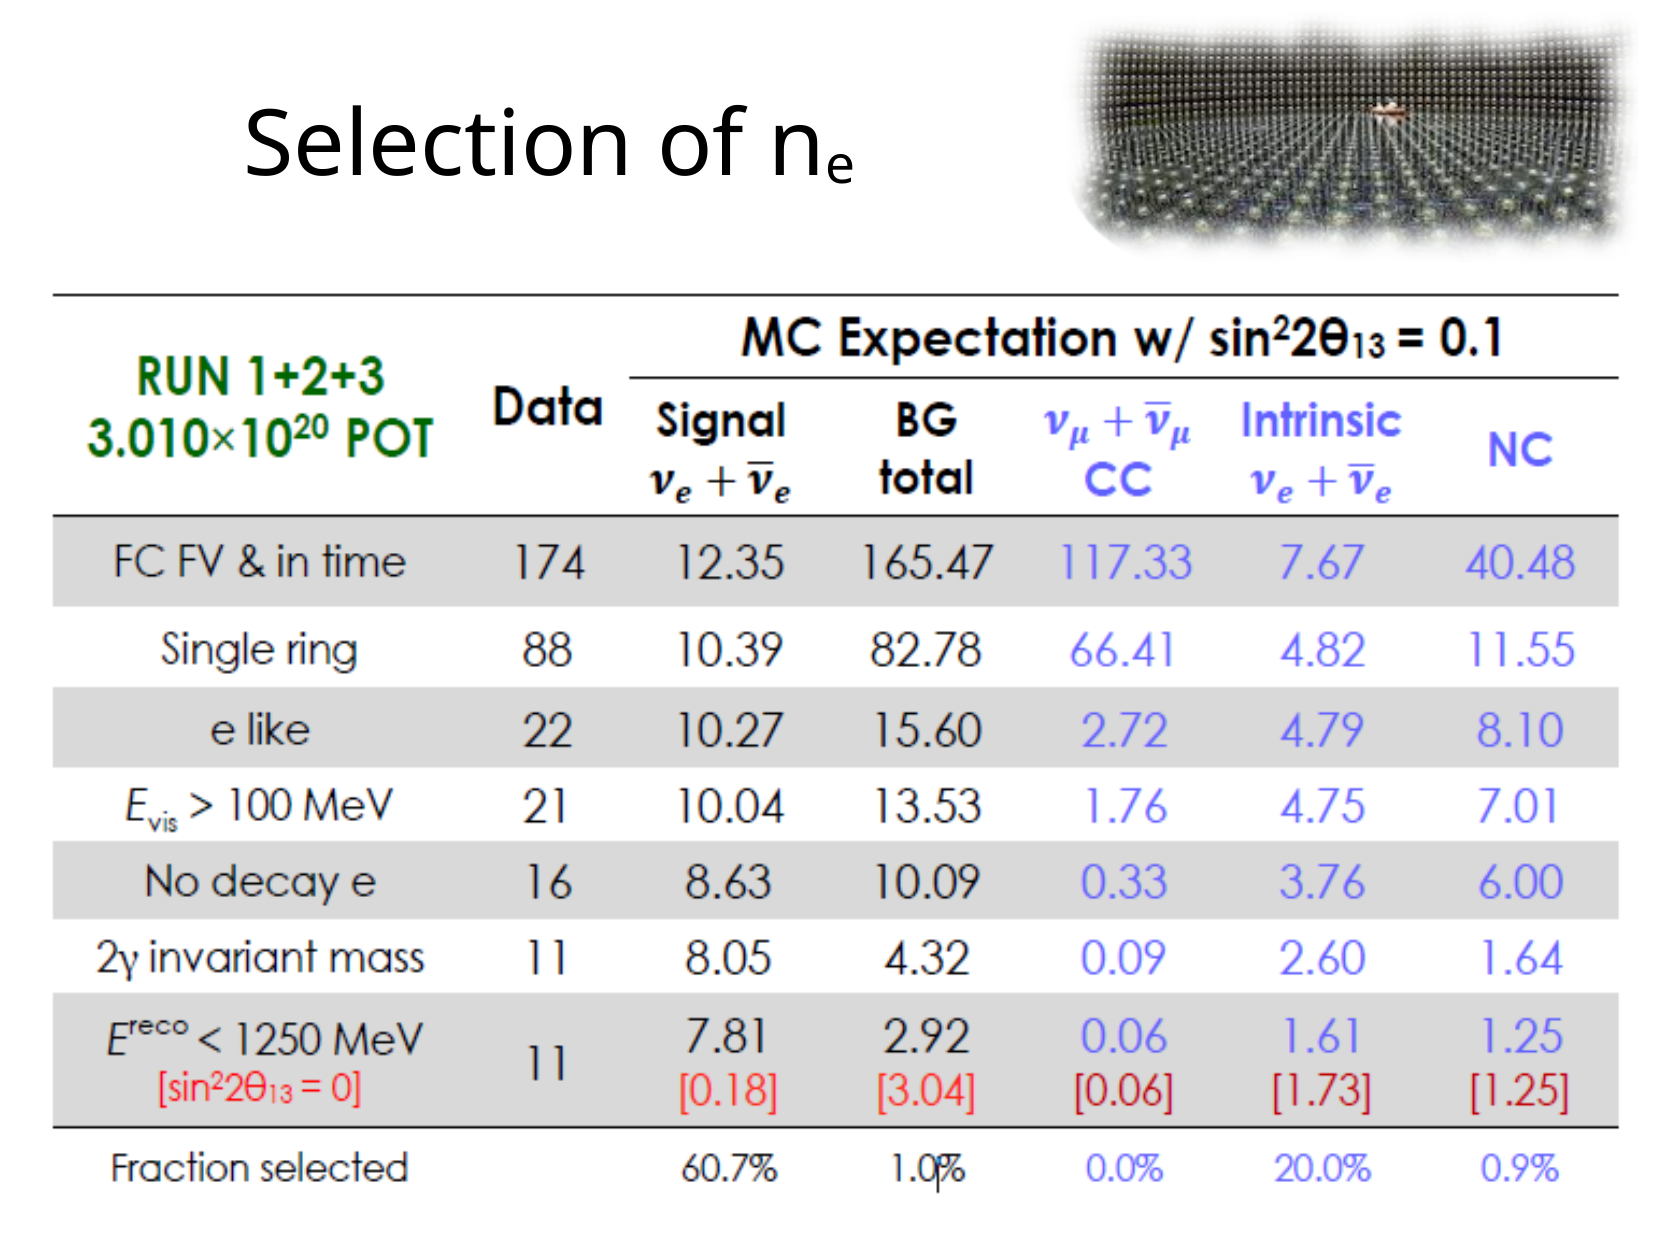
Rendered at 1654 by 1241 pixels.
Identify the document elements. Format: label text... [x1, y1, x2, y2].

title Selection of ne [23, 23, 1075, 257]
picture [47, 283, 1630, 1205]
picture [1062, 11, 1638, 262]
